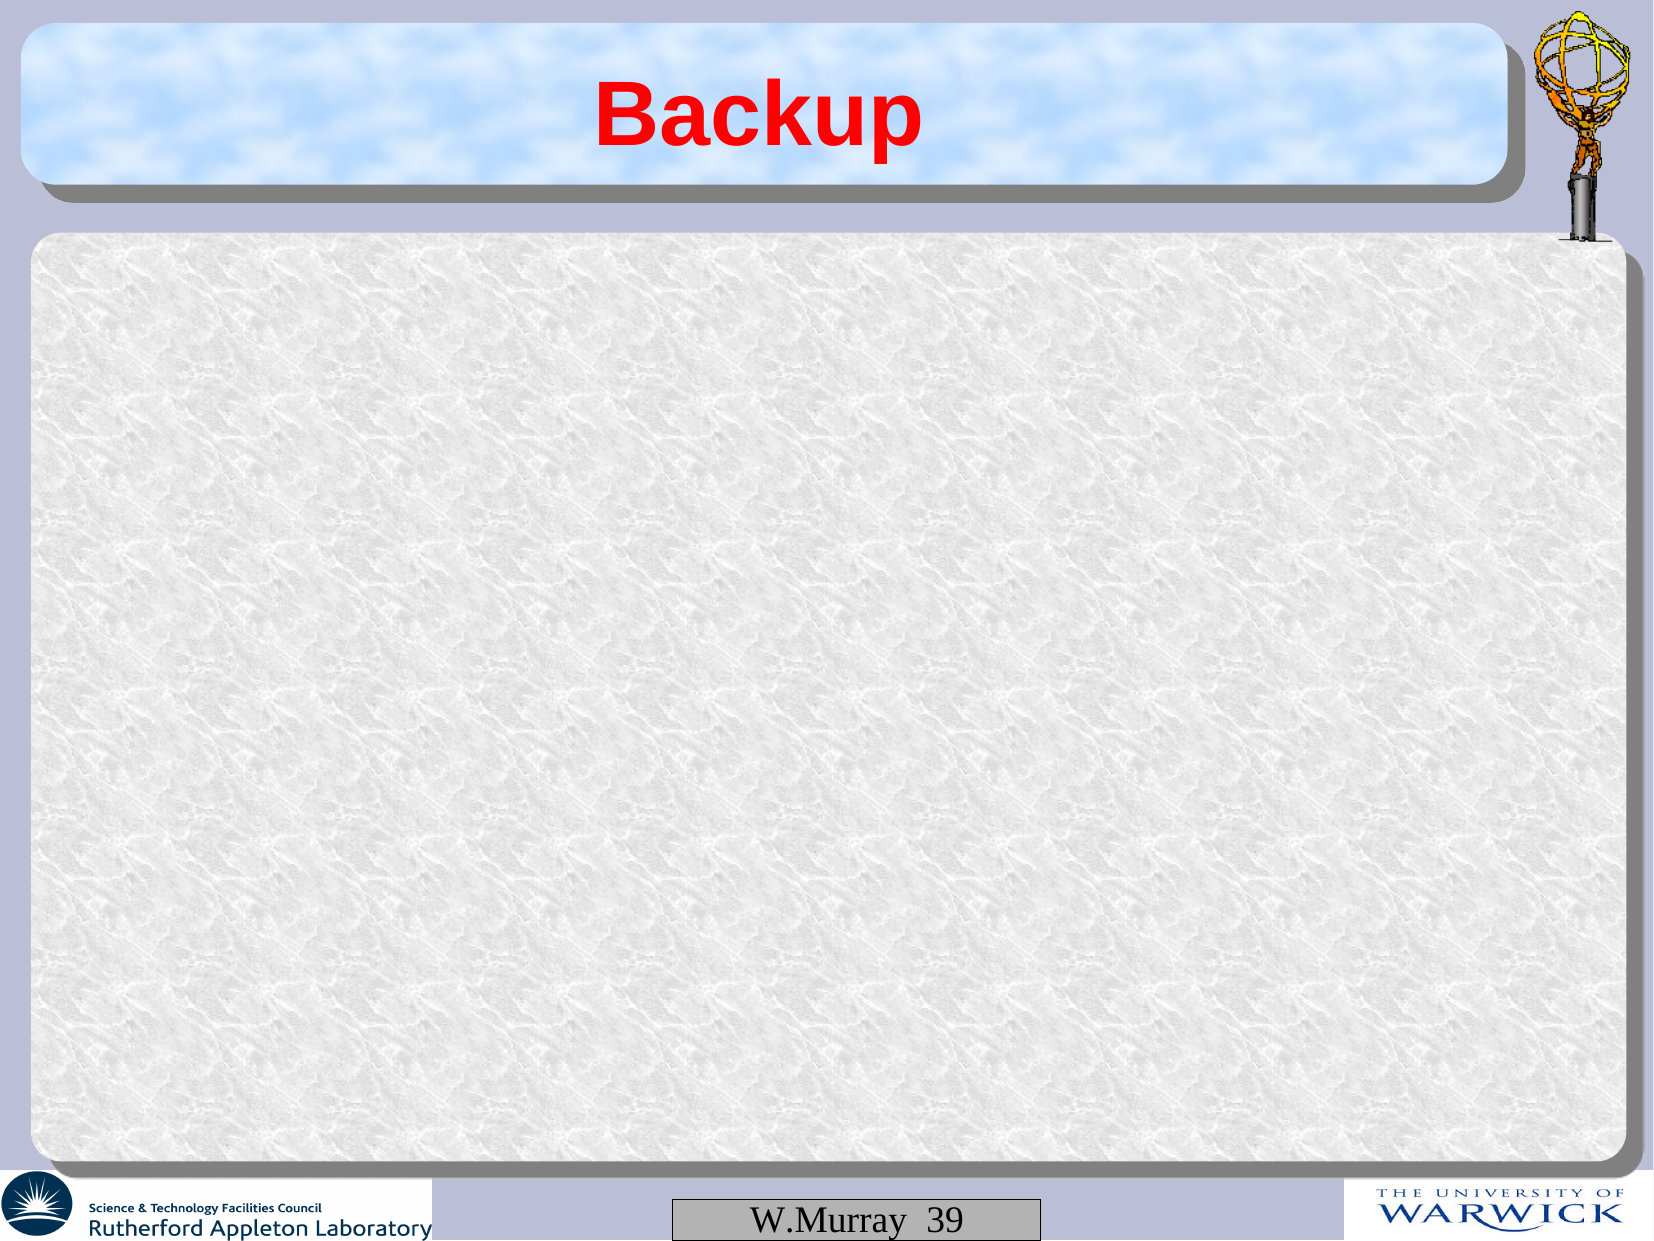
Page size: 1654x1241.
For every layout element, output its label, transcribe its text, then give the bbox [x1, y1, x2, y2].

picture [20, 22, 1508, 181]
picture [0, 1170, 432, 1241]
picture [1344, 1170, 1654, 1241]
title Backup [29, 39, 1489, 190]
picture [30, 0, 1654, 1162]
